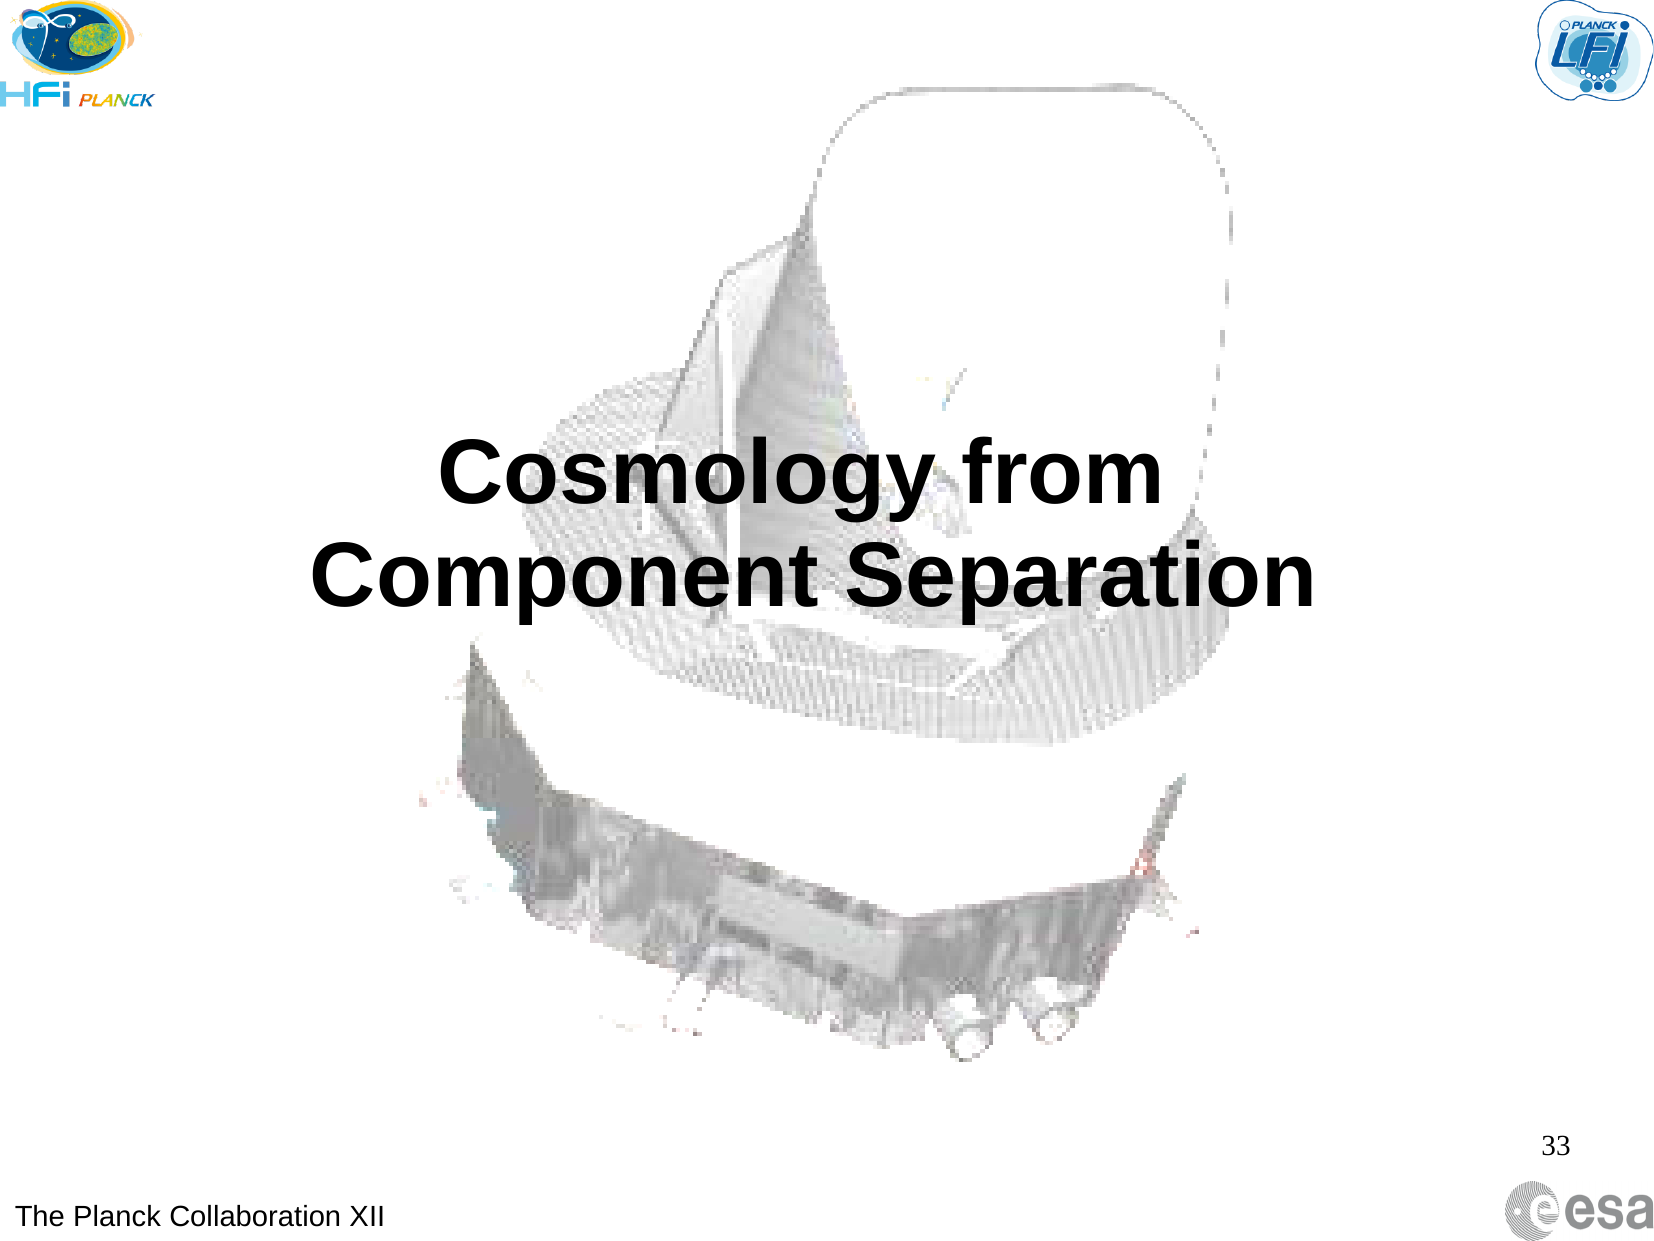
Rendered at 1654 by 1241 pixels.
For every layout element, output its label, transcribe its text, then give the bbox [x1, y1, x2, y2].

picture [0, 0, 156, 108]
text_box The Planck Collaboration XII [0, 1192, 402, 1241]
picture [398, 58, 1255, 413]
text_box Cosmology from Component Separation [295, 413, 1359, 634]
picture [398, 634, 1255, 1123]
picture [1535, 0, 1654, 101]
picture [1505, 1181, 1654, 1241]
